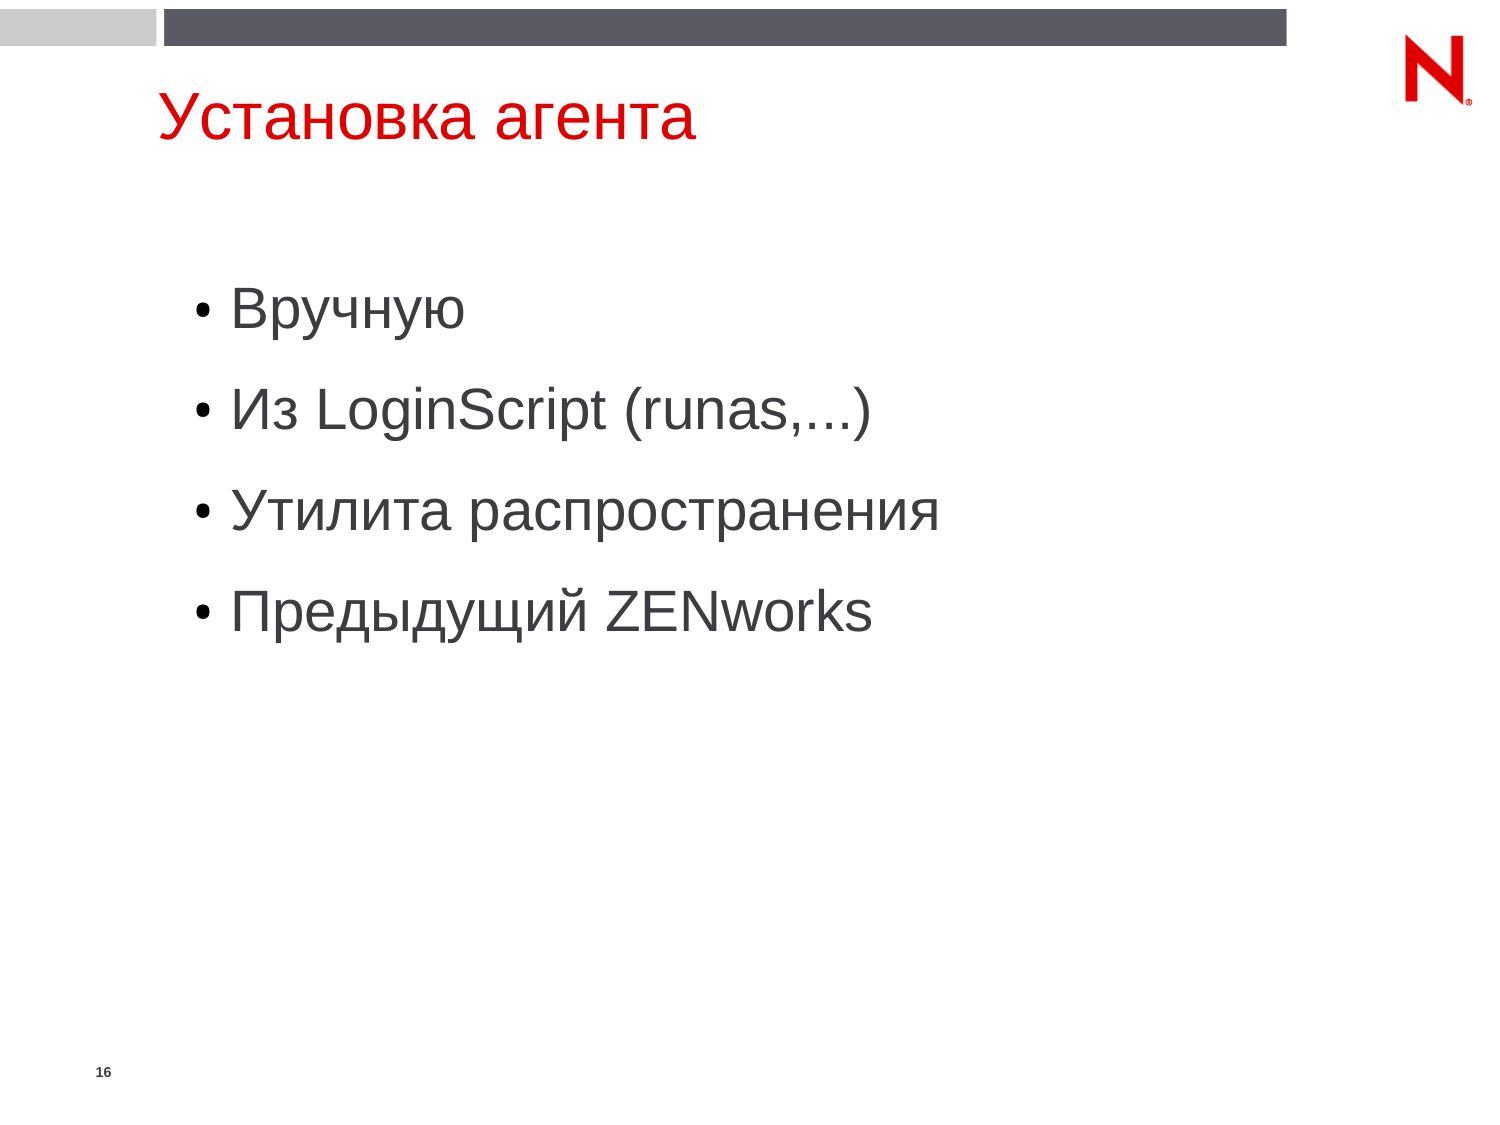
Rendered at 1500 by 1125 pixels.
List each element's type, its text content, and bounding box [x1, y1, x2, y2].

text_box Вручную Из LoginScript (runas,...) Утилита распространения Предыдущий ZENworks [177, 263, 1367, 825]
text_box Установка агента [142, 71, 1388, 171]
picture [1403, 32, 1473, 107]
